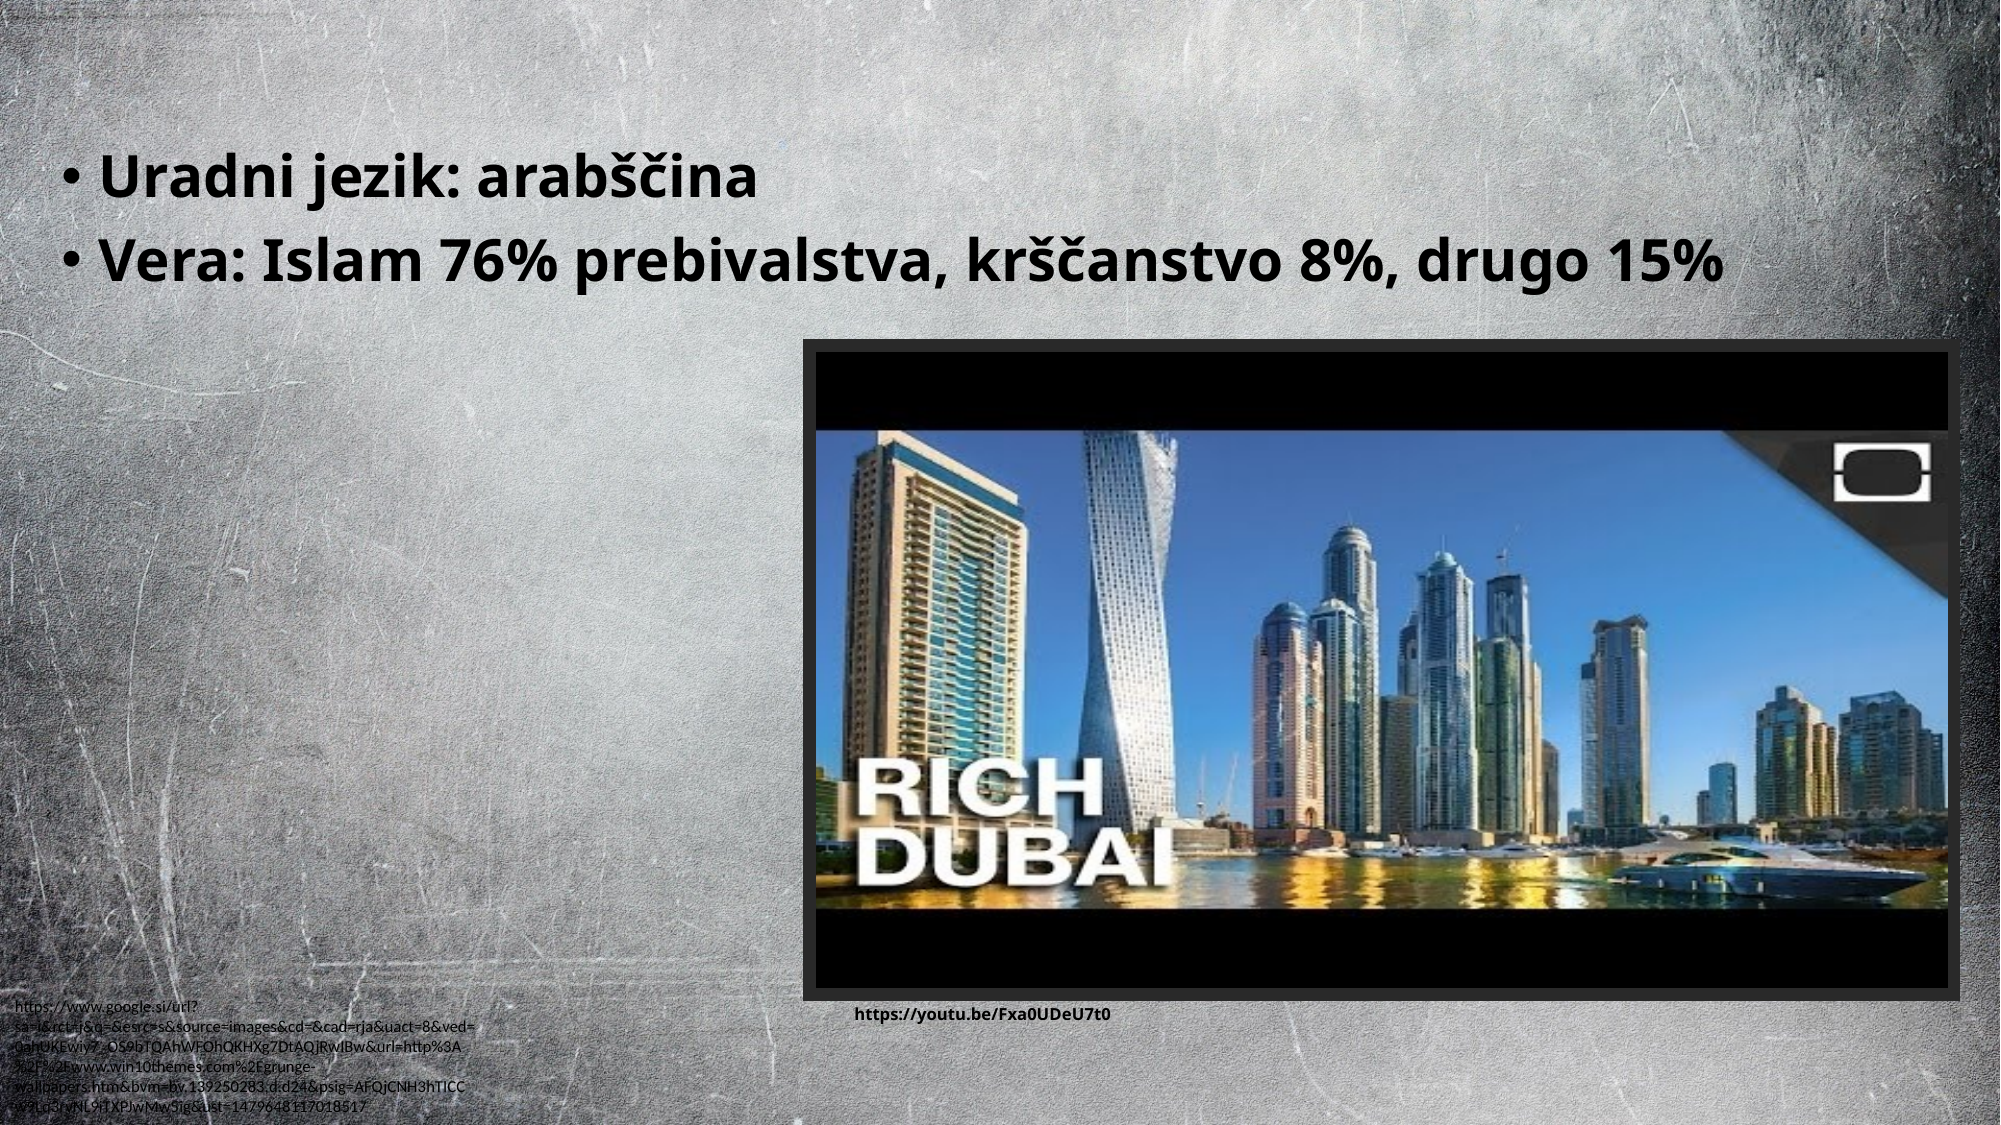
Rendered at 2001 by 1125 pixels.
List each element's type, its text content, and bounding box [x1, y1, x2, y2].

picture [815, 351, 1948, 989]
list Uradni jezik: arabščina Vera: Islam 76% prebivalstva, krščanstvo 8%, drugo 15% [46, 139, 2000, 989]
picture [0, 0, 2000, 988]
text_box https://youtu.be/Fxa0UDeU7t0 [839, 996, 1127, 1031]
picture [0, 989, 2000, 1125]
text_box https://www.google.si/url?sa=i&rct=j&q=&esrc=s&source=images&cd=&cad=rja&uact=8&ved=0ahUKEwiy7_OS9bTQAhWFOhQKHXg7DtAQjRwIBw&url=http%3A%2F%2Fwww.win10themes.com%2Fgrunge-wallpapers.htm&bvm=bv.139250283,d.d24&psig=AFQjCNH3hTICCw9Lq3rvNL9iTXPJwMw5ig&ust=1479648117018517 [0, 988, 491, 1124]
